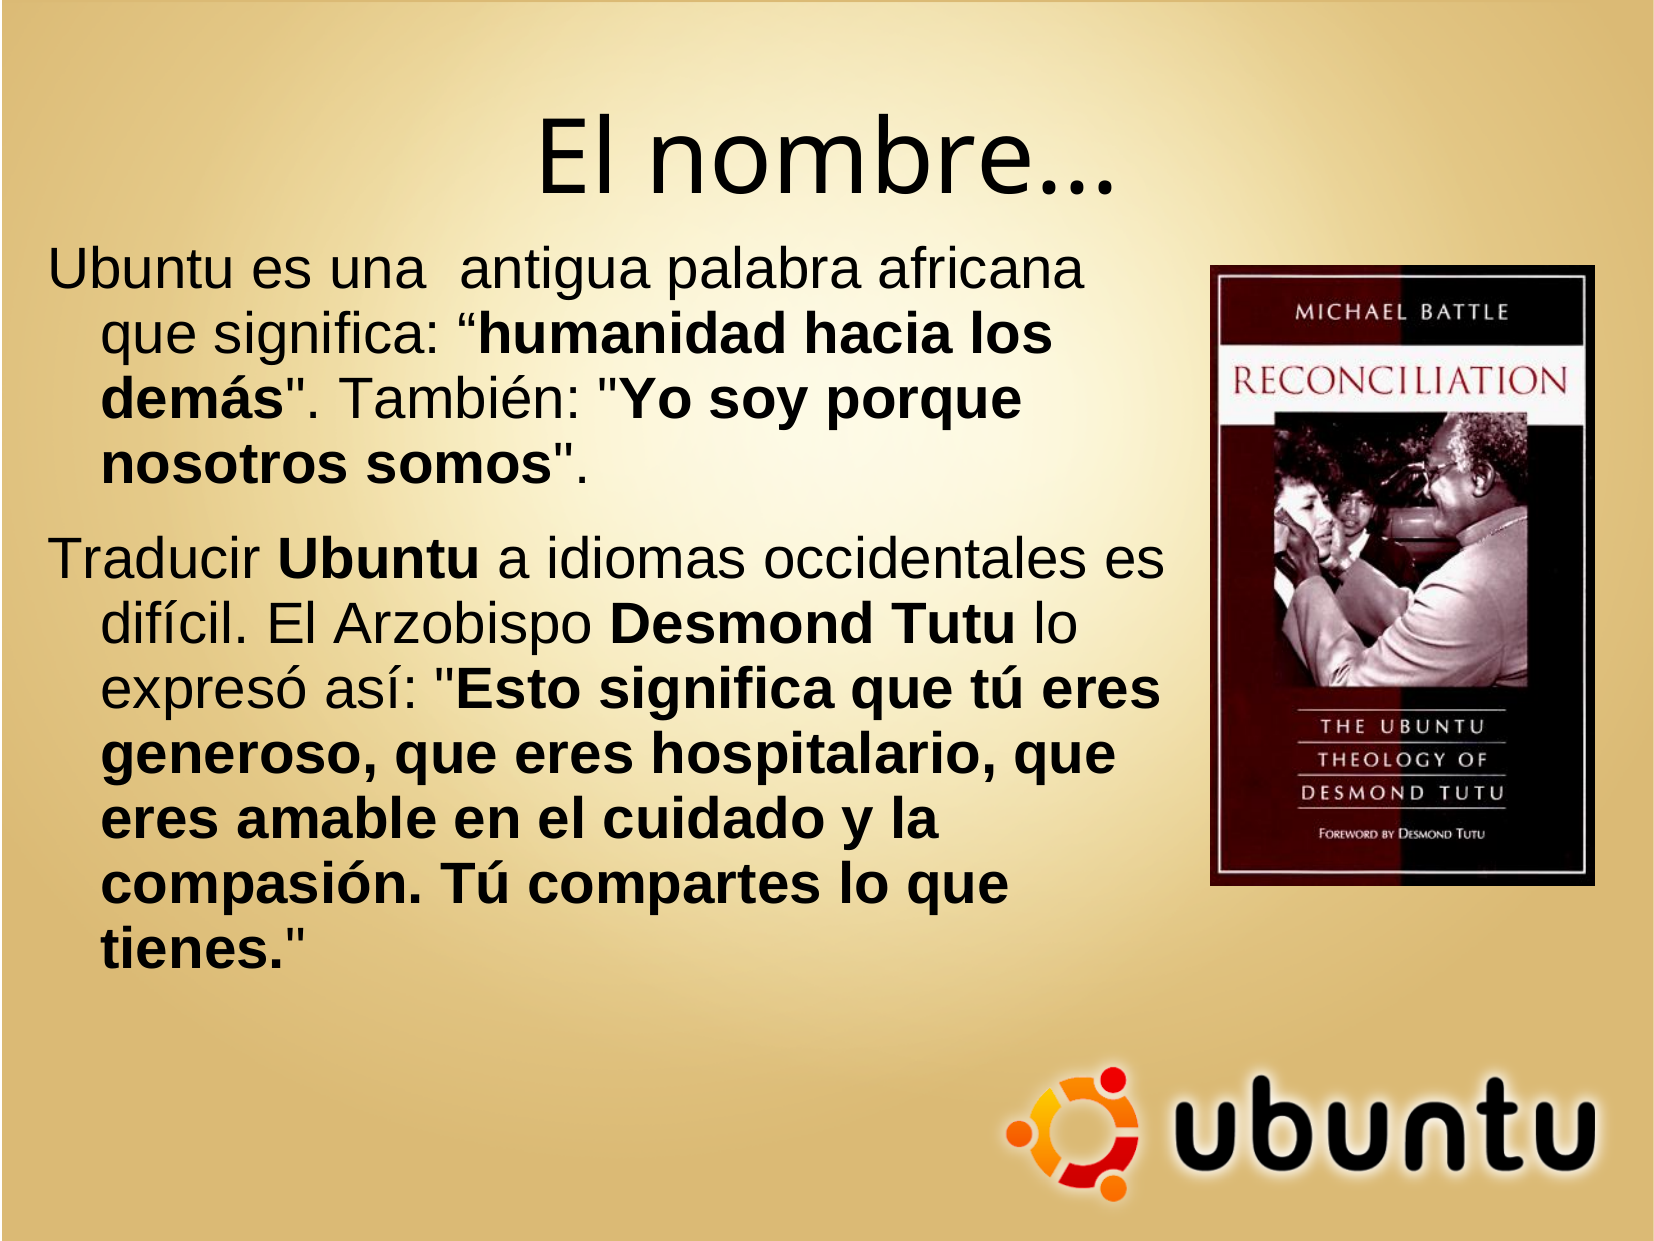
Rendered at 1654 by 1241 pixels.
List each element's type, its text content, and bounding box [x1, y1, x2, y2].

picture [2, 0, 1654, 1241]
title El nombre... [82, 49, 1571, 257]
list Ubuntu es una antigua palabra africana que significa: “humanidad hacia los demás". También: "Yo soy porque nosotros somos". Traducir Ubuntu a idiomas occidentales es difícil. El Arzobispo Desmond Tutu lo expresó así: "Esto significa que tú eres generoso, que eres hospitalario, que eres amable en el cuidado y la compasión. Tú compartes lo que tienes." [29, 236, 1182, 1233]
